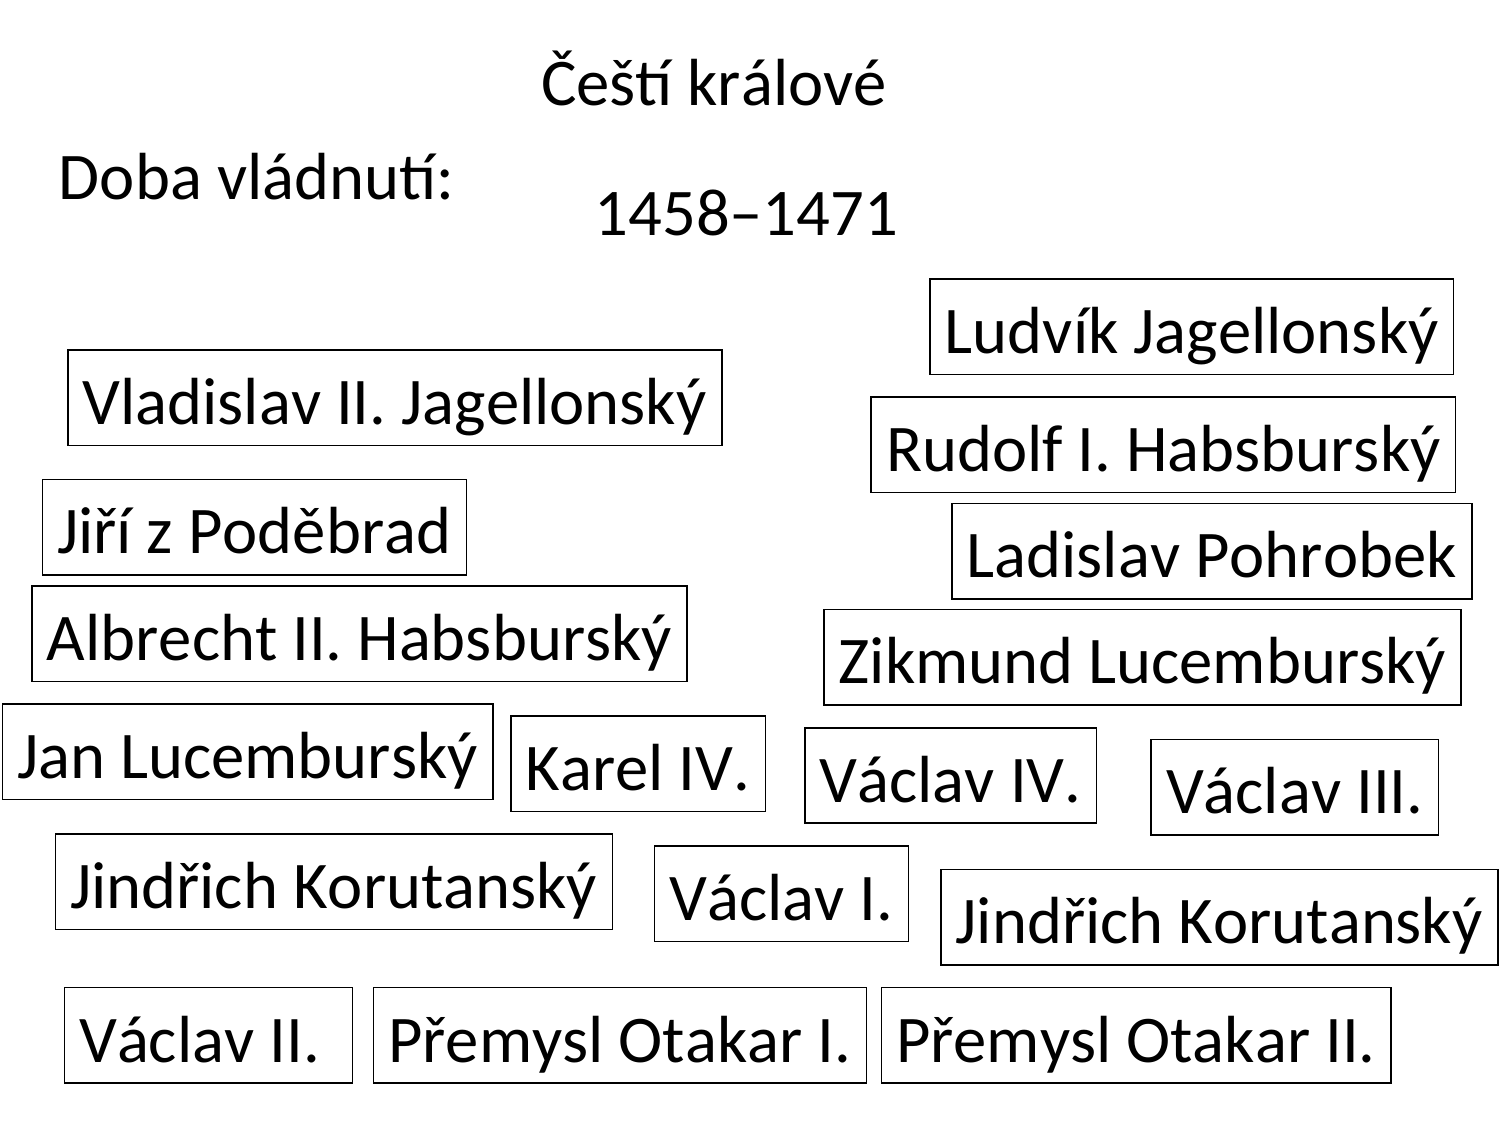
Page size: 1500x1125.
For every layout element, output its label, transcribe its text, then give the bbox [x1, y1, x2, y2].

text_box Doba vládnutí: [44, 125, 470, 221]
text_box Václav IV. [805, 727, 1097, 824]
text_box Jan Lucemburský [2, 704, 493, 800]
text_box Jiří z Poděbrad [42, 479, 467, 576]
text_box Václav II. [64, 987, 353, 1084]
text_box Přemysl Otakar I. [373, 987, 867, 1084]
text_box Ludvík Jagellonský [929, 278, 1454, 375]
text_box 1458–1471 [549, 160, 913, 257]
text_box Vladislav II. Jagellonský [68, 349, 722, 446]
text_box Zikmund Lucemburský [824, 609, 1462, 706]
text_box Jindřich Korutanský [55, 834, 613, 930]
text_box Albrecht II. Habsburský [32, 586, 687, 682]
text_box Přemysl Otakar II. [881, 987, 1392, 1084]
text_box Václav III. [1151, 739, 1439, 835]
text_box Rudolf I. Habsburský [871, 397, 1456, 493]
text_box Karel IV. [510, 716, 766, 812]
text_box Jindřich Korutanský [940, 869, 1498, 965]
text_box Čeští králové [526, 30, 903, 127]
text_box Václav I. [654, 846, 909, 942]
text_box Ladislav Pohrobek [951, 503, 1473, 599]
